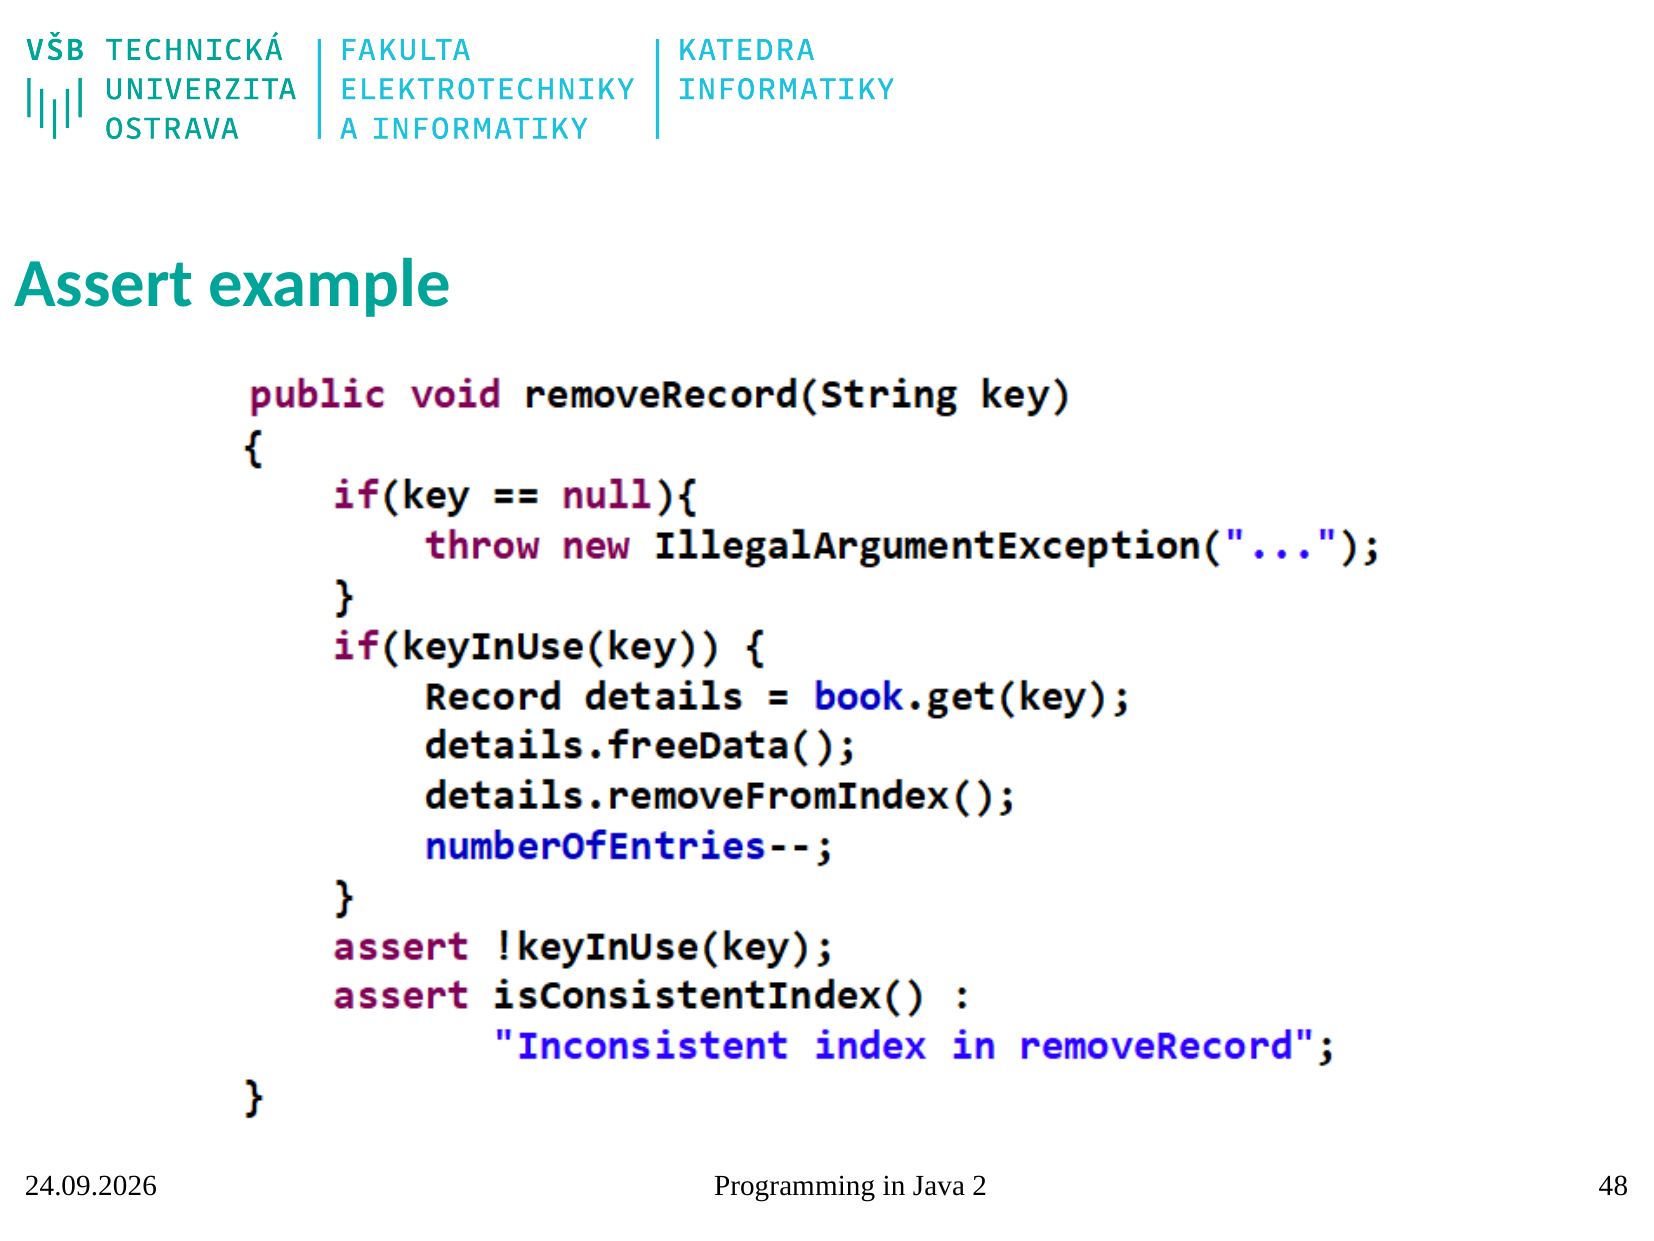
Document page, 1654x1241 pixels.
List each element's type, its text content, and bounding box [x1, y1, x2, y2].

picture [135, 354, 1519, 1146]
title Assert example [14, 165, 1619, 319]
picture [26, 31, 894, 139]
